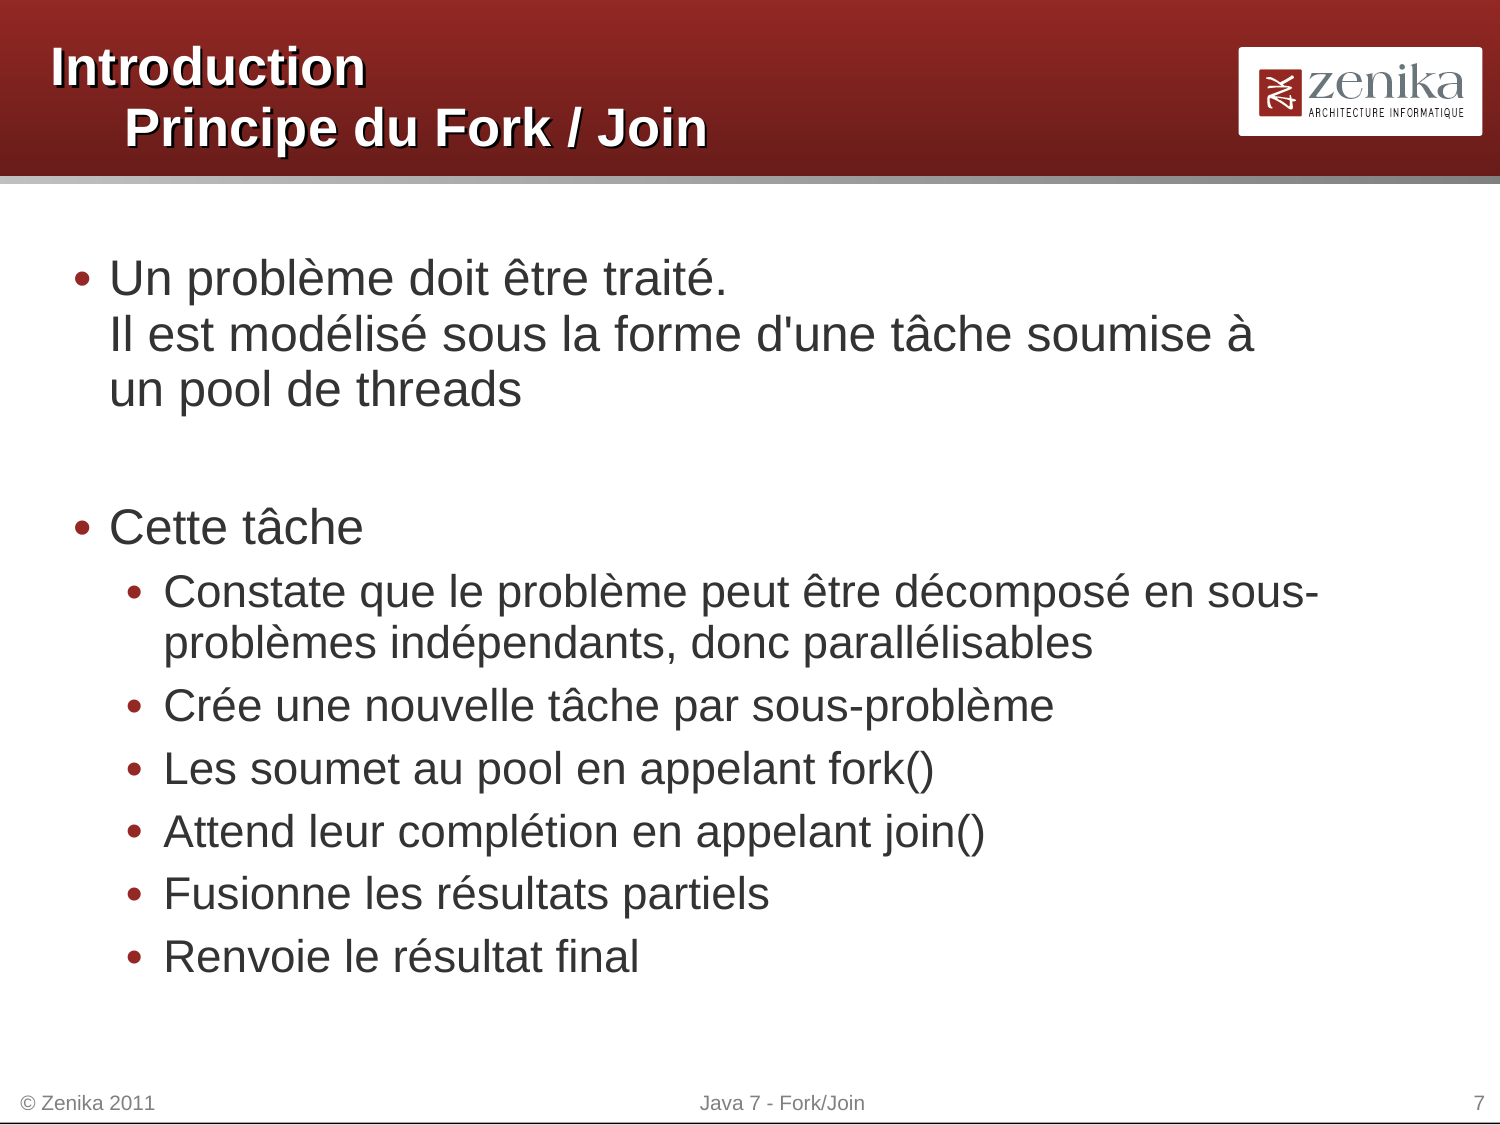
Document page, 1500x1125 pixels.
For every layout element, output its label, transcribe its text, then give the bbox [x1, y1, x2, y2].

list Un problème doit être traité. Il est modélisé sous la forme d'une tâche soumise à un pool de threads Cette tâche Constate que le problème peut être décomposé en sous-problèmes indépendants, donc parallélisables Crée une nouvelle tâche par sous-problème Les soumet au pool en appelant fork() Attend leur complétion en appelant join() Fusionne les résultats partiels Renvoie le résultat final [50, 249, 1435, 1079]
title Introduction Principe du Fork / Join [50, 15, 1206, 180]
picture [1257, 58, 1464, 125]
